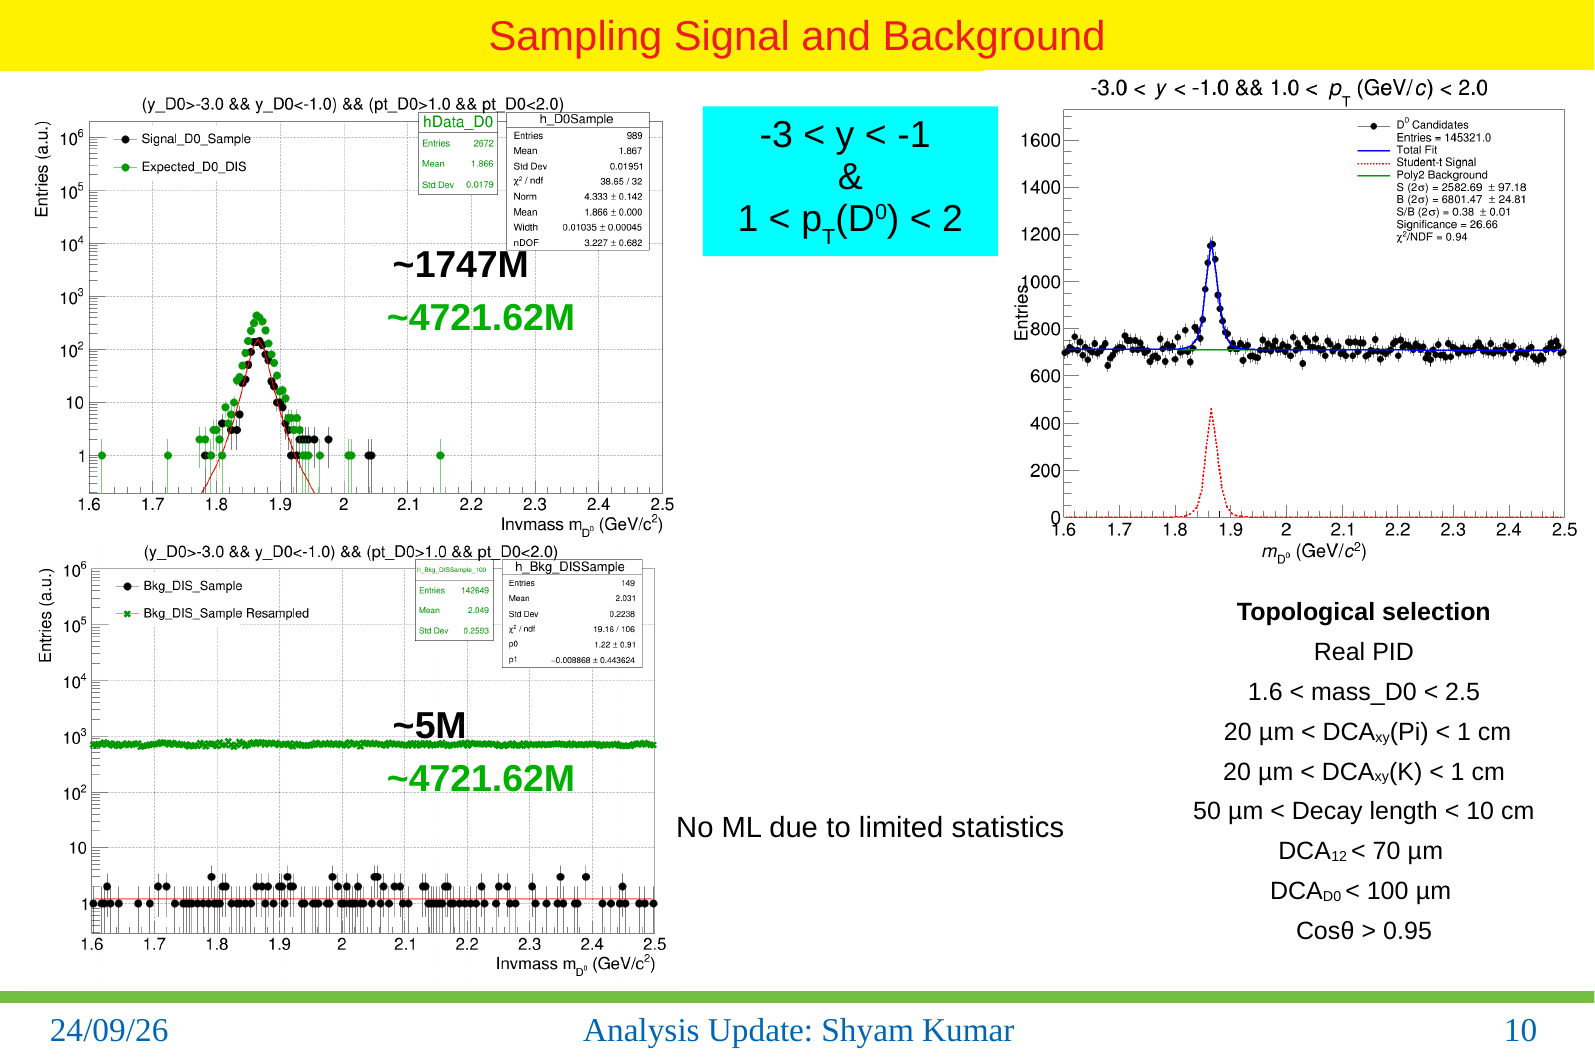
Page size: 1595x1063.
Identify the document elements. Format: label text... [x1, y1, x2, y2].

text_box -3 < y < -1 & 1 < pT(D0) < 2 [702, 106, 999, 257]
picture [23, 89, 682, 987]
picture [984, 70, 1595, 567]
text_box ~4721.62M [372, 289, 656, 347]
text_box ~4721.62M [372, 750, 656, 807]
text_box ~1747M [377, 236, 662, 294]
text_box Topological selection Real PID 1.6 < mass_D0 < 2.5 20 µm < DCAxy(Pi) < 1 cm 20 µm < DCAxy(K) < 1 cm 50 µm < Decay length < 10 cm DCA12 < 70 µm DCAD0 < 100 µm Cosθ > 0.95 [1122, 590, 1595, 1063]
text_box ~5M [377, 696, 662, 754]
title Sampling Signal and Background [0, 0, 1595, 71]
text_box No ML due to limited statistics [661, 803, 1087, 875]
